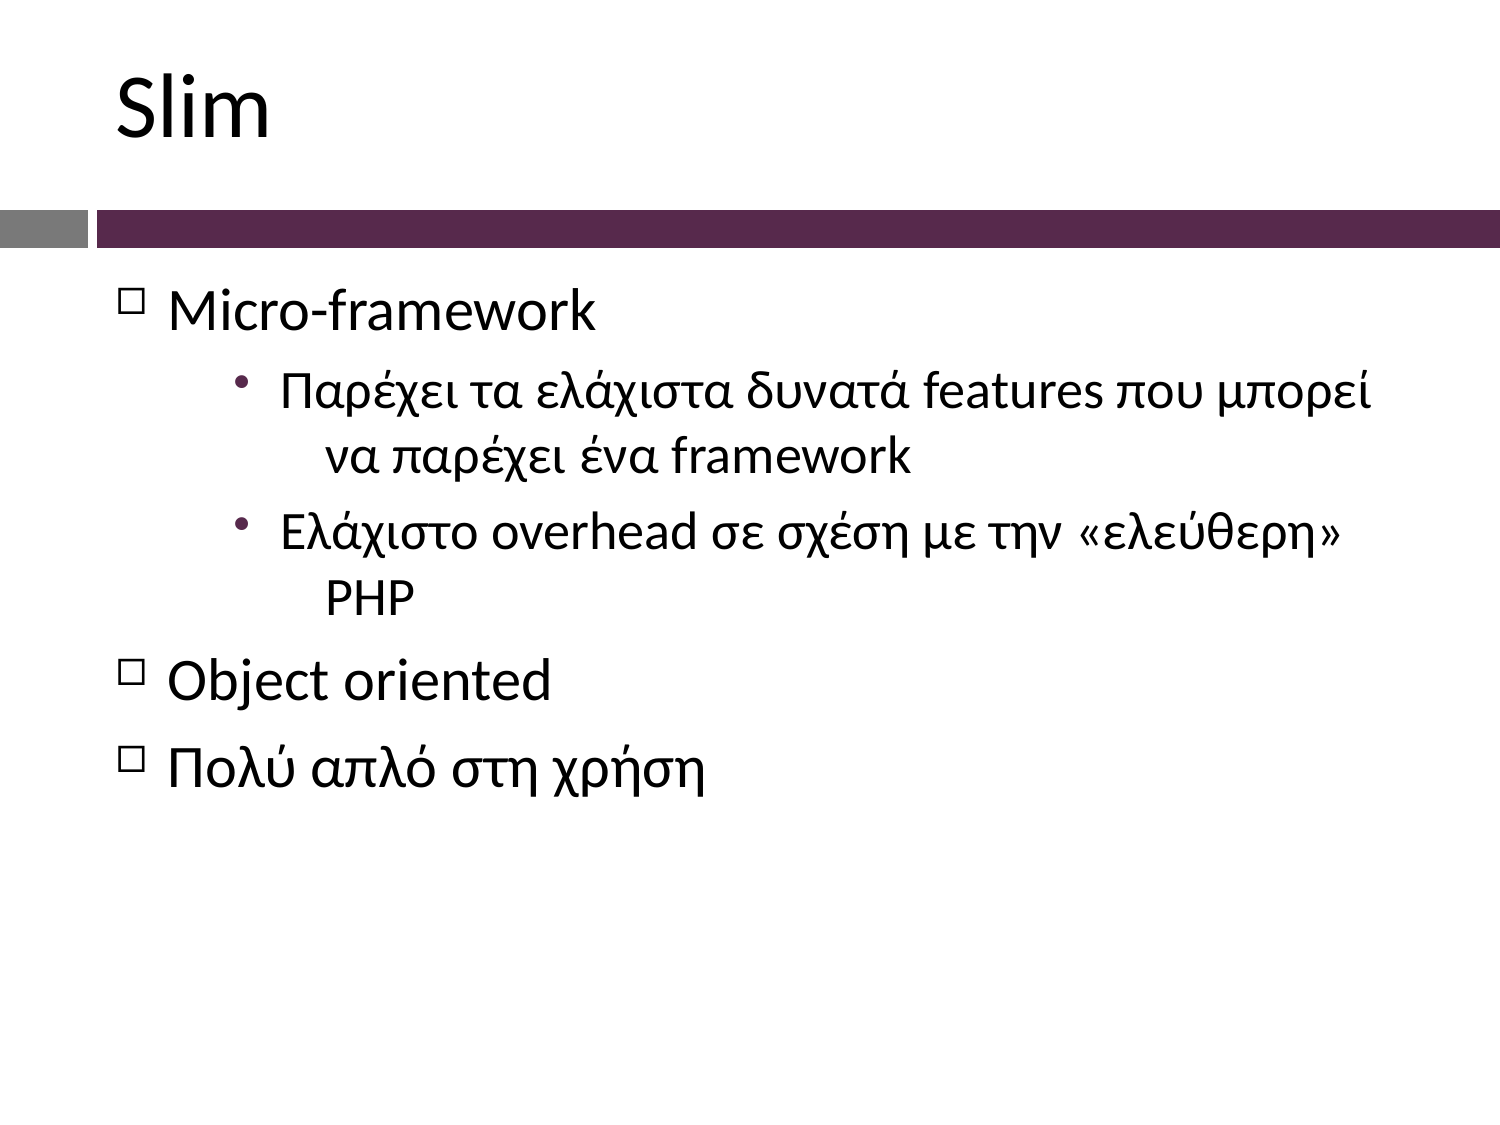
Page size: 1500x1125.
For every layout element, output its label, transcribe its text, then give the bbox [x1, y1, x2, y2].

list Micro-framework Παρέχει τα ελάχιστα δυνατά features που μπορεί να παρέχει ένα framework Ελάχιστο overhead σε σχέση με την «ελεύθερη» PHP Object oriented Πολύ απλό στη χρήση [100, 262, 1438, 1000]
title Slim [100, 19, 1438, 182]
